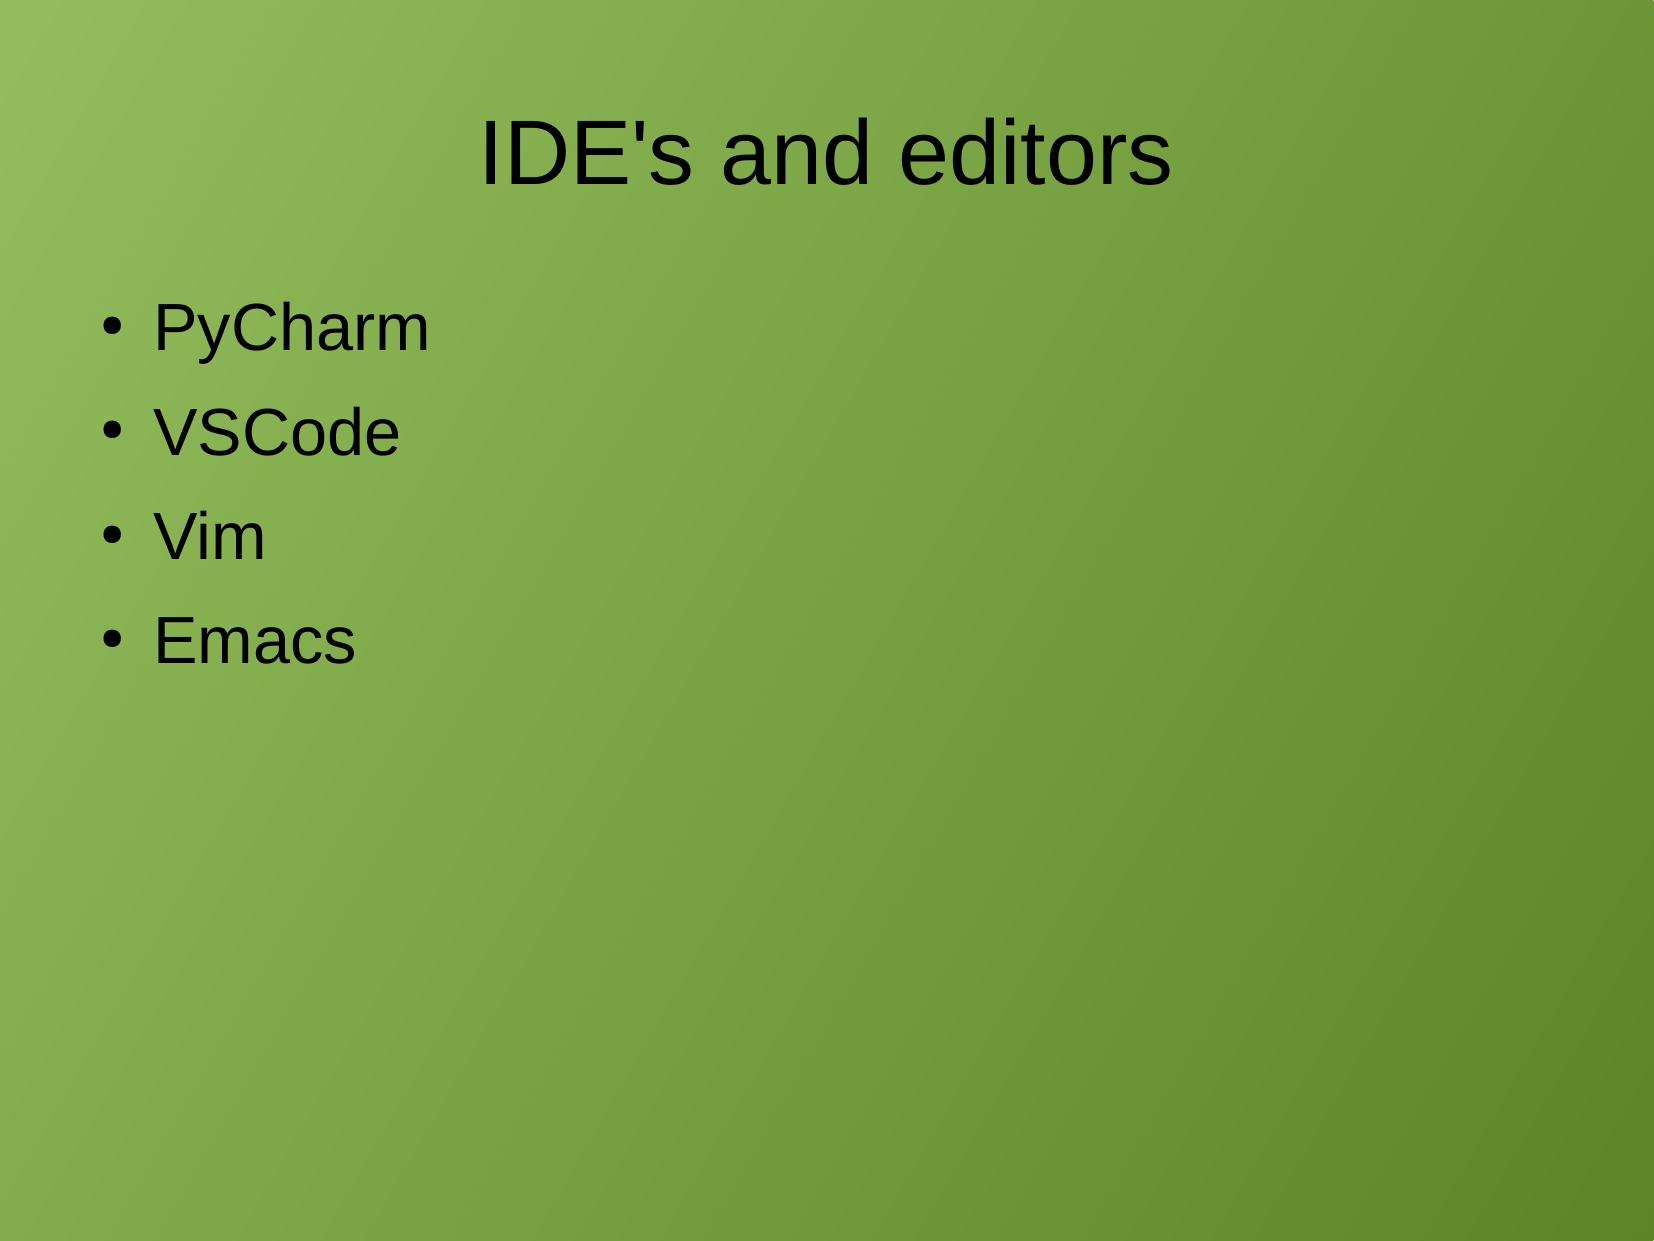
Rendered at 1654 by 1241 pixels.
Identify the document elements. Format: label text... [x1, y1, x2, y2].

list PyCharm VSCode Vim Emacs [82, 290, 1571, 1010]
title IDE's and editors [82, 49, 1571, 257]
